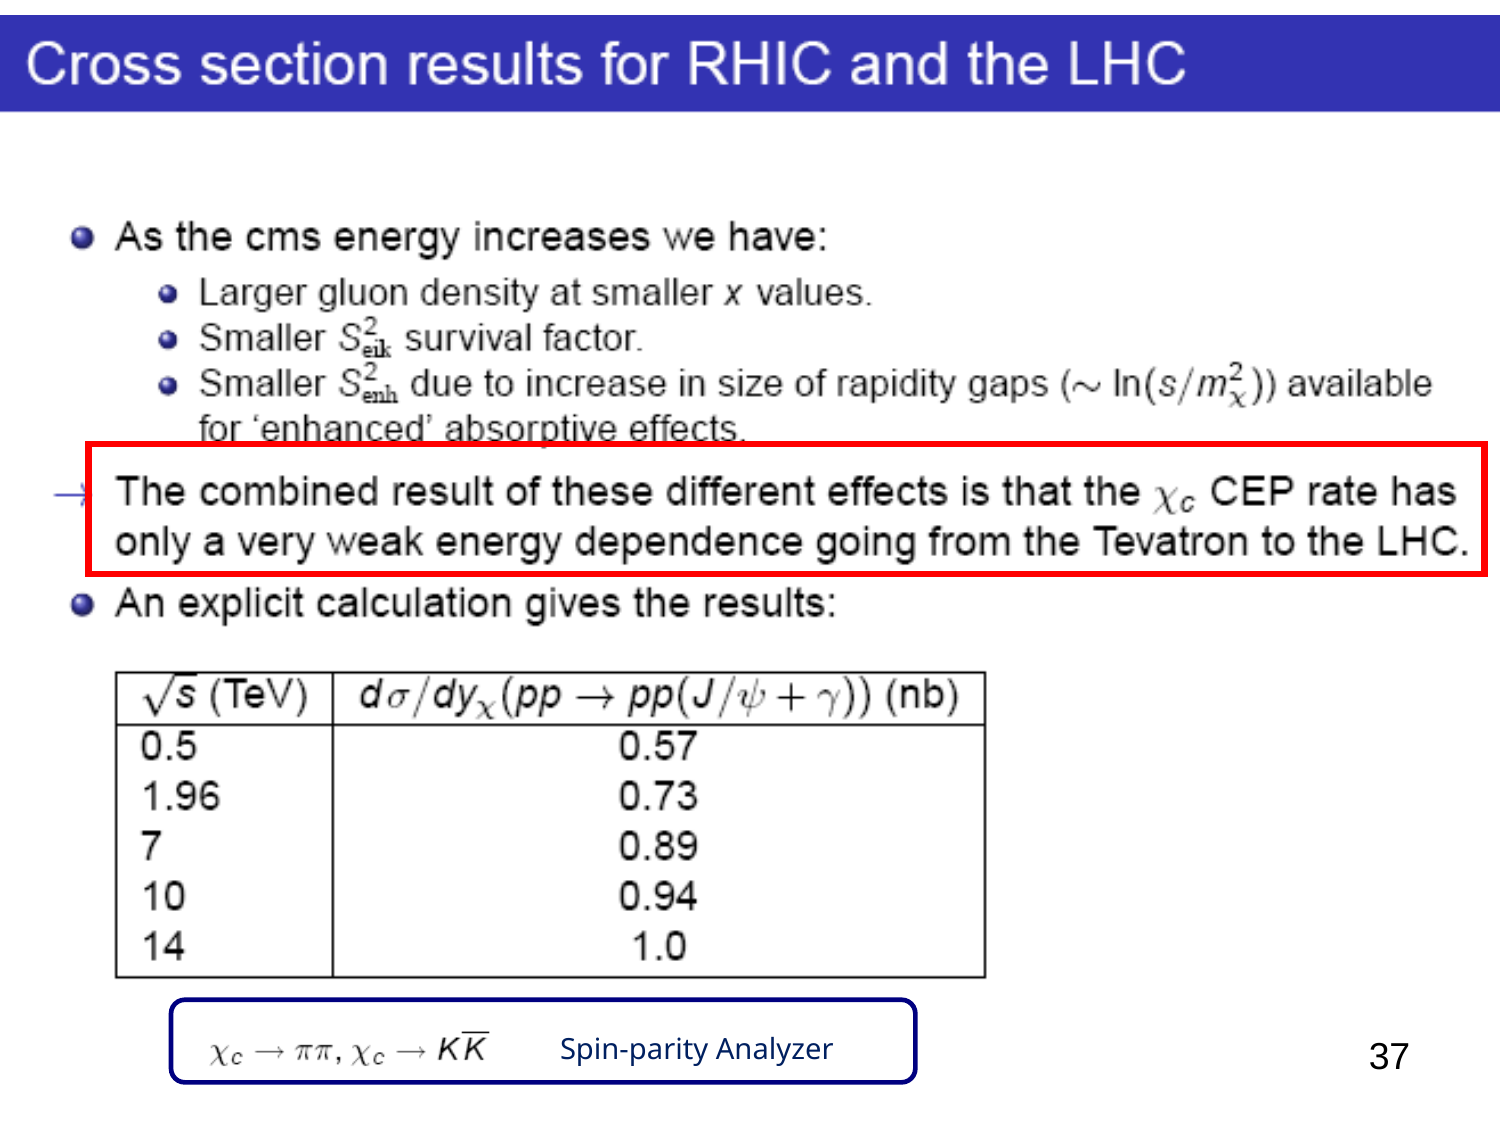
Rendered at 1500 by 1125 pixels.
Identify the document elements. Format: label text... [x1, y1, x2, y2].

text_box <number> [1074, 1035, 1426, 1103]
picture [174, 1003, 913, 1072]
text_box Spin-parity Analyzer [545, 1023, 850, 1074]
picture [0, 15, 1500, 1035]
